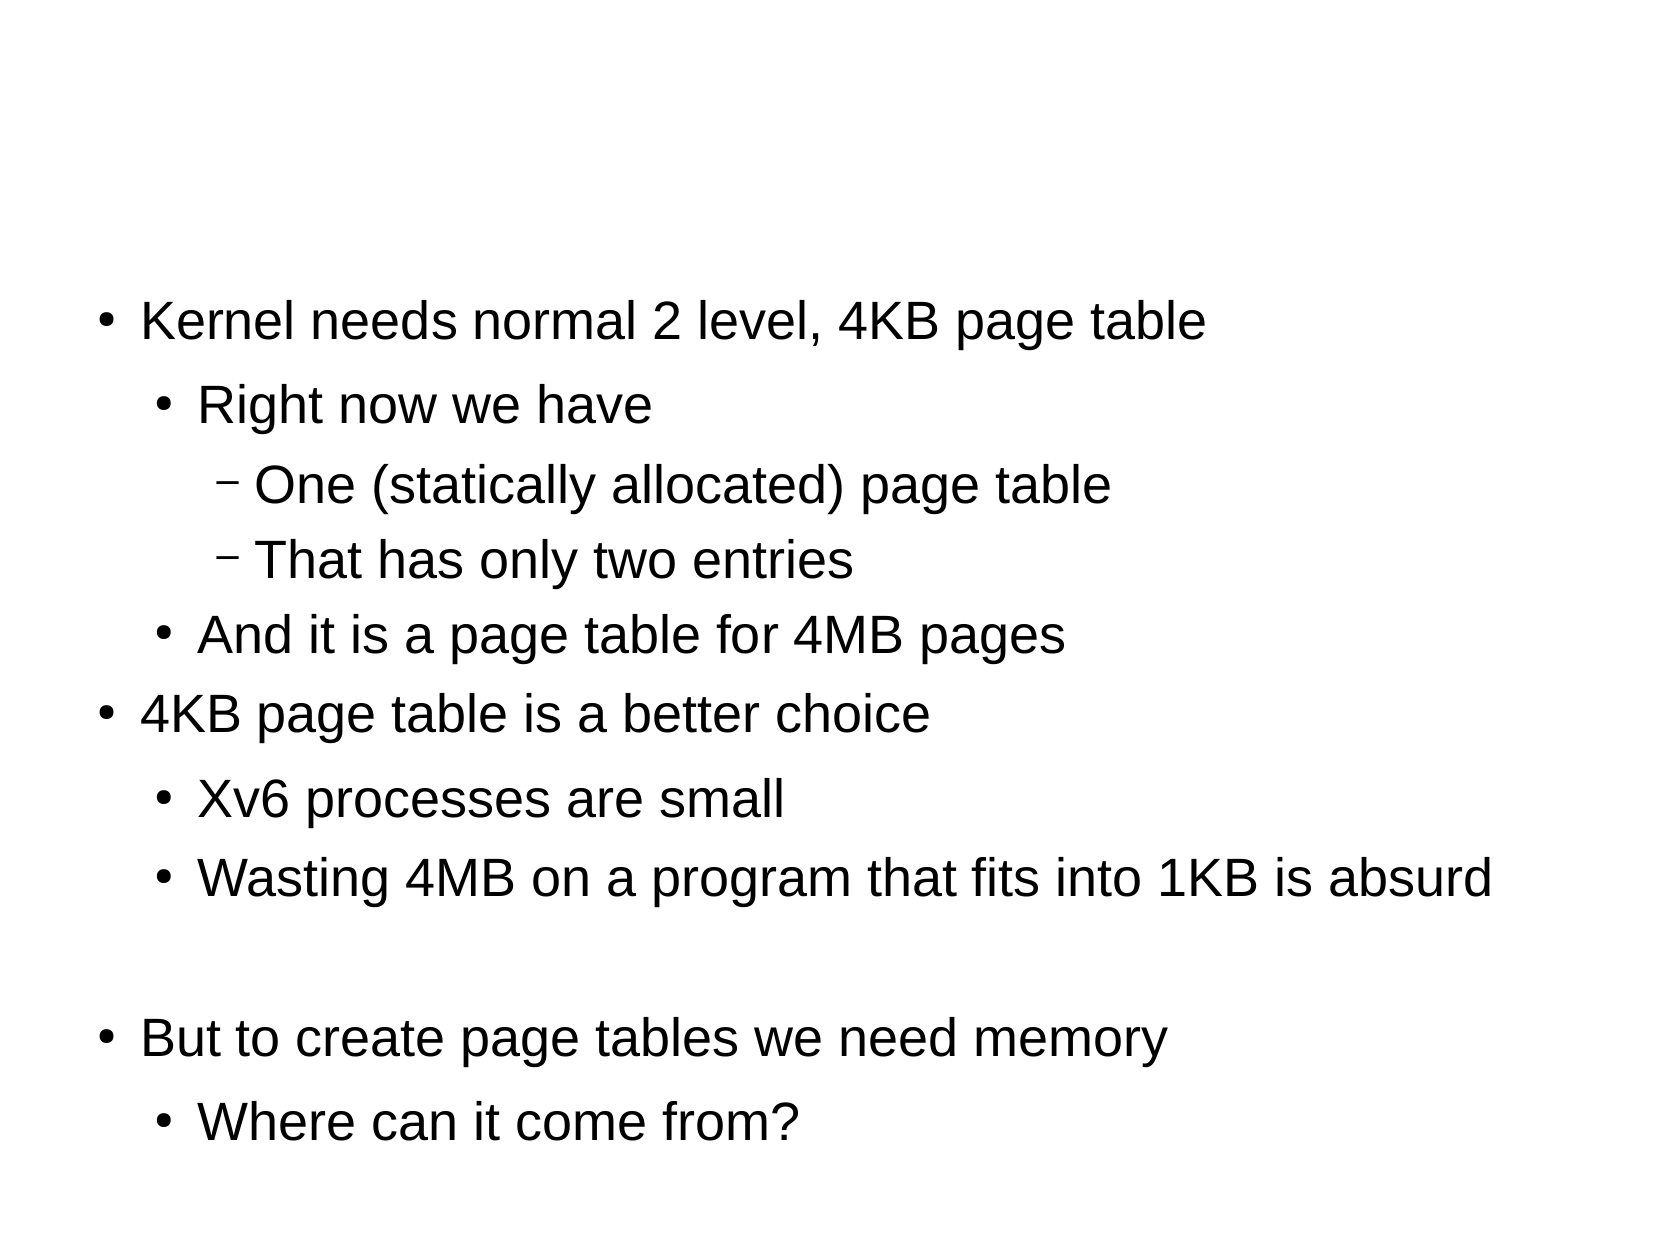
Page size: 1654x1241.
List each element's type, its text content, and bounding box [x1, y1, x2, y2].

list Kernel needs normal 2 level, 4KB page table Right now we have One (statically allocated) page table That has only two entries And it is a page table for 4MB pages 4KB page table is a better choice Xv6 processes are small Wasting 4MB on a program that fits into 1KB is absurd But to create page tables we need memory Where can it come from? [82, 290, 1571, 1163]
